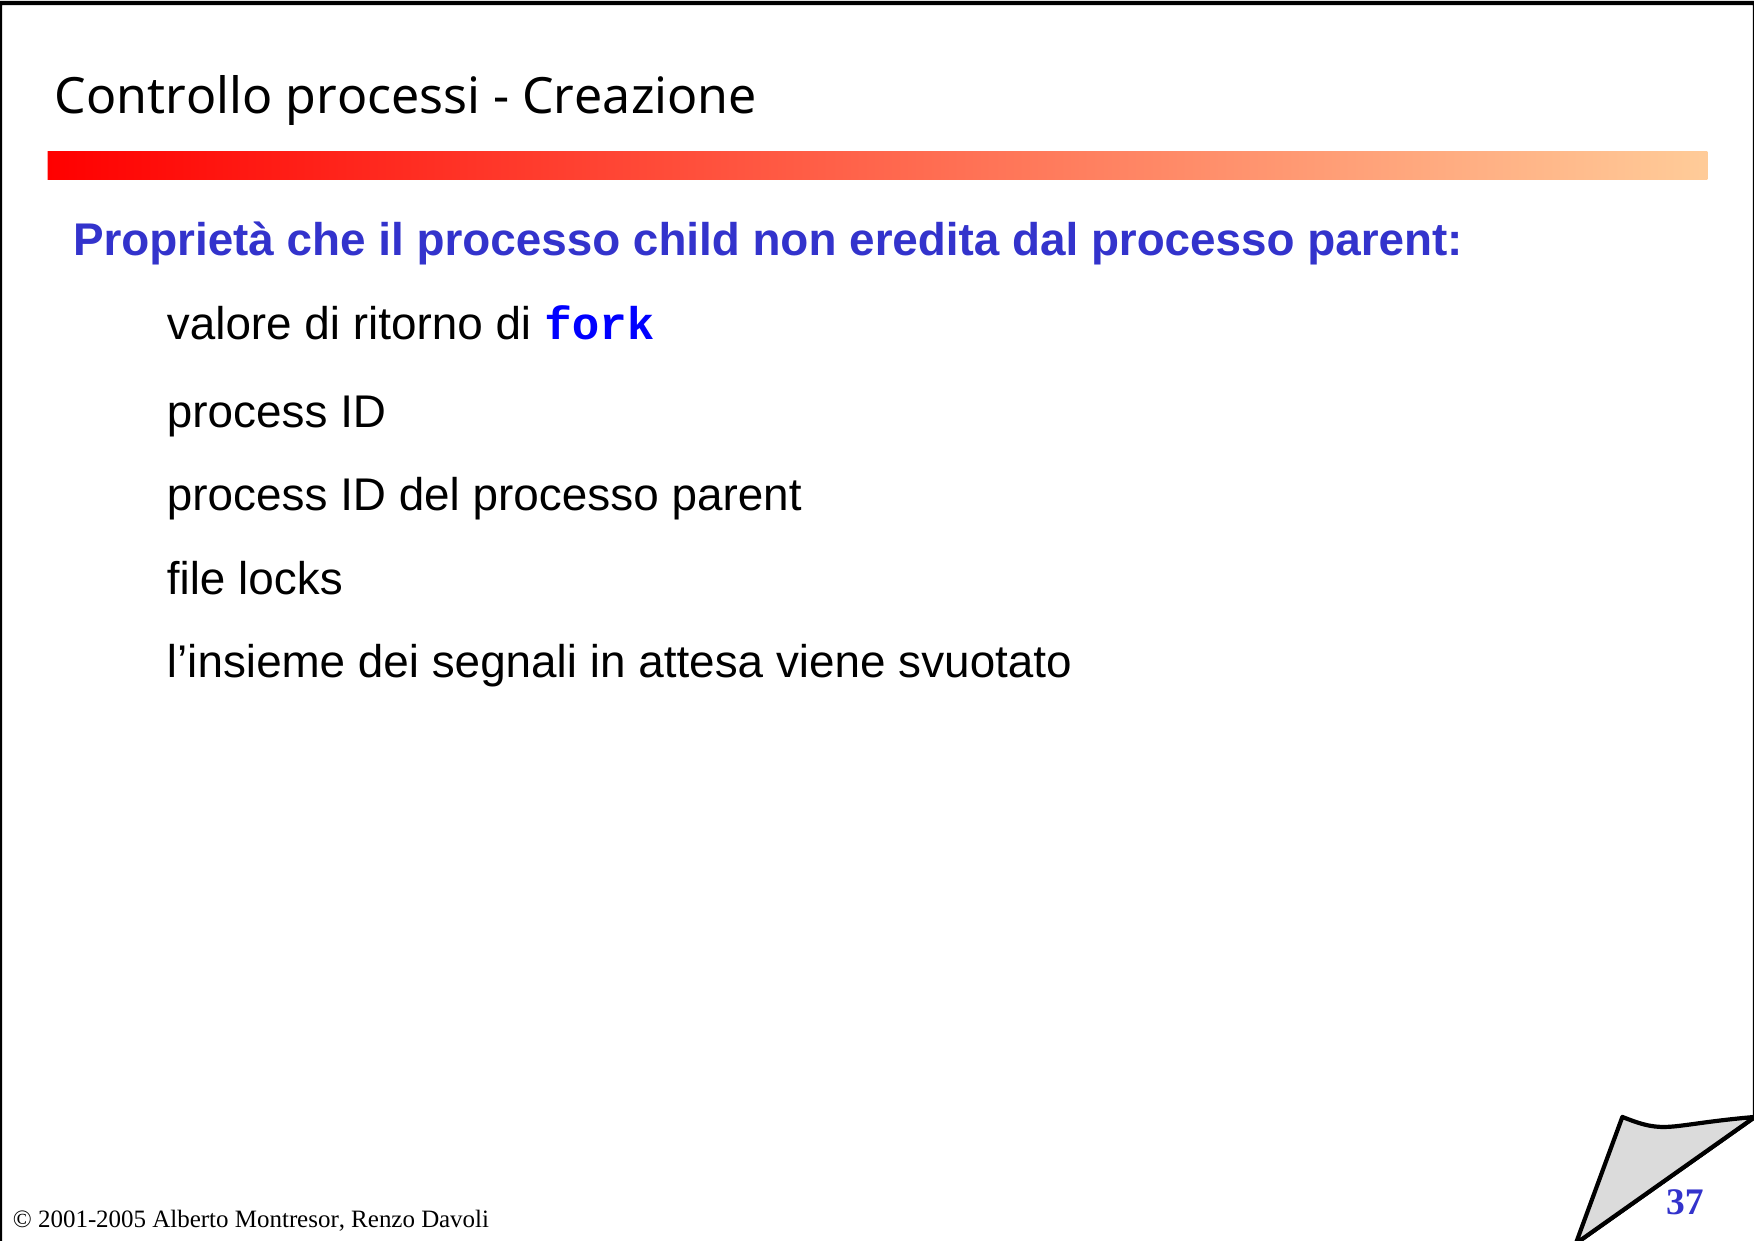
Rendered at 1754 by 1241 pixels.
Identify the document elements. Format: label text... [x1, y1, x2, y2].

list Proprietà che il processo child non eredita dal processo parent: valore di ritorno di fork process ID process ID del processo parent file locks l’insieme dei segnali in attesa viene svuotato [58, 206, 1696, 811]
title Controllo processi - Creazione [40, 49, 1714, 144]
